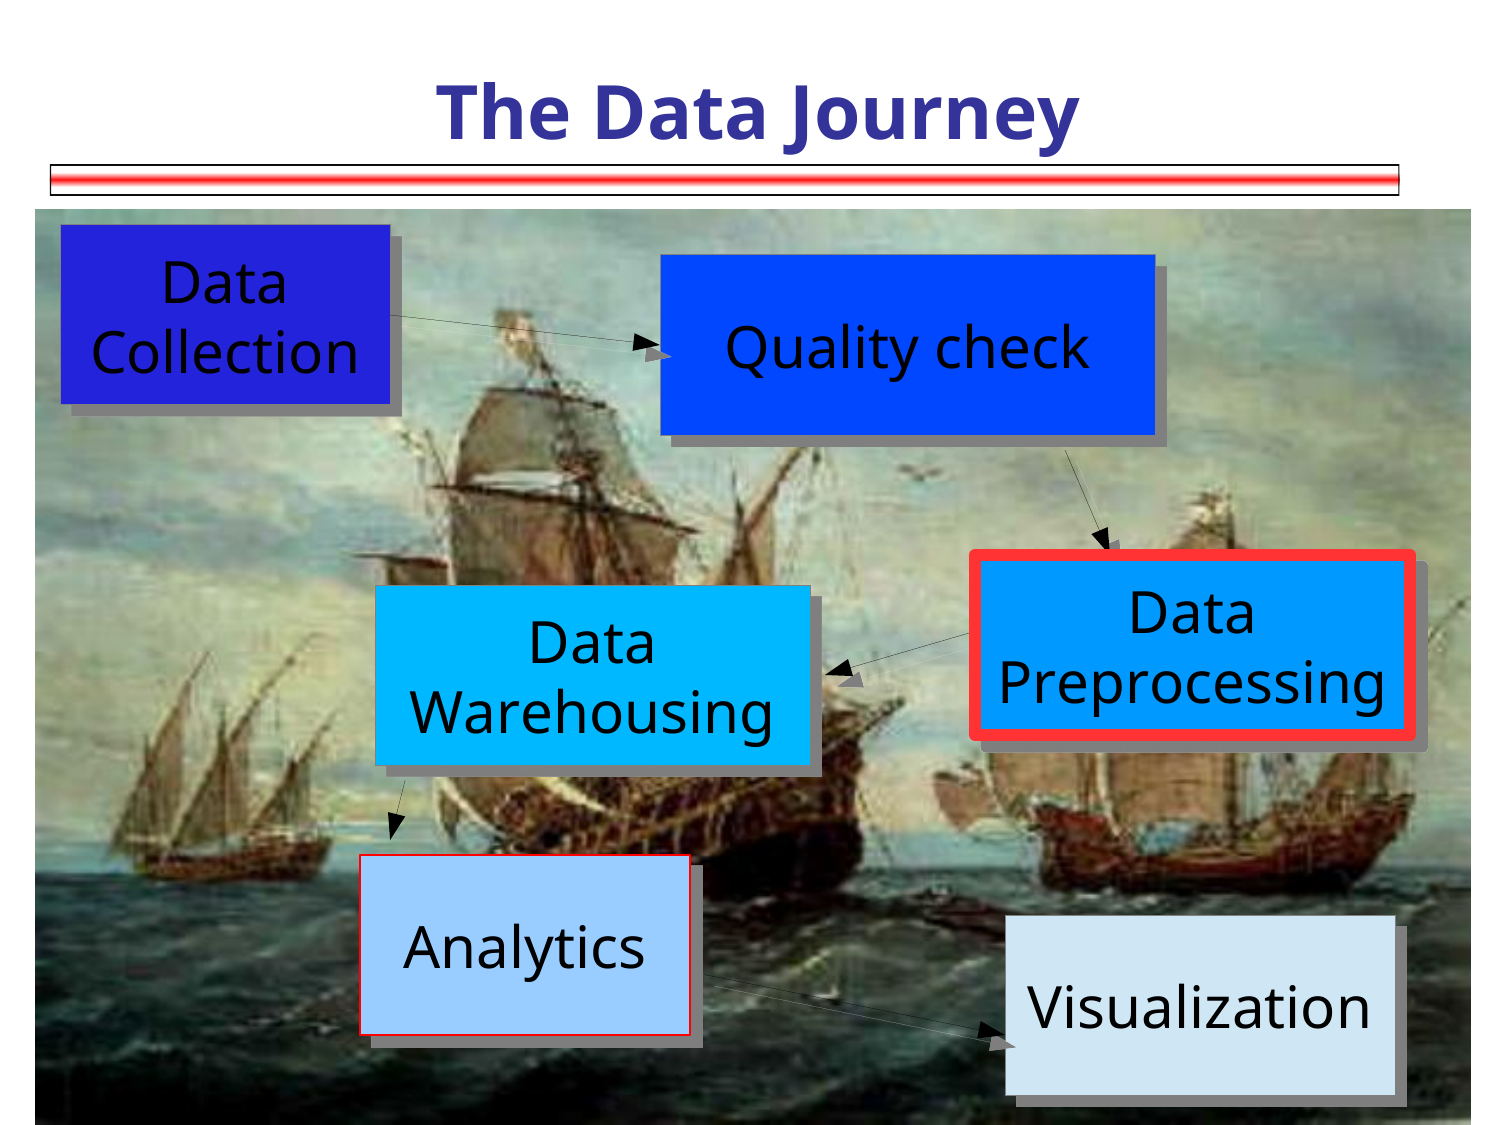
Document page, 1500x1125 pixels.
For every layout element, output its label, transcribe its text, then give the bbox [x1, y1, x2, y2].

text_box Data Collection [60, 224, 391, 405]
title The Data Journey [124, 0, 1391, 163]
text_box Data Preprocessing [975, 554, 1411, 736]
text_box Analytics [360, 855, 691, 1036]
text_box Data Warehousing [375, 585, 811, 766]
text_box Quality check [660, 254, 1156, 436]
picture [35, 209, 1471, 1125]
text_box Visualization [1005, 915, 1396, 1096]
